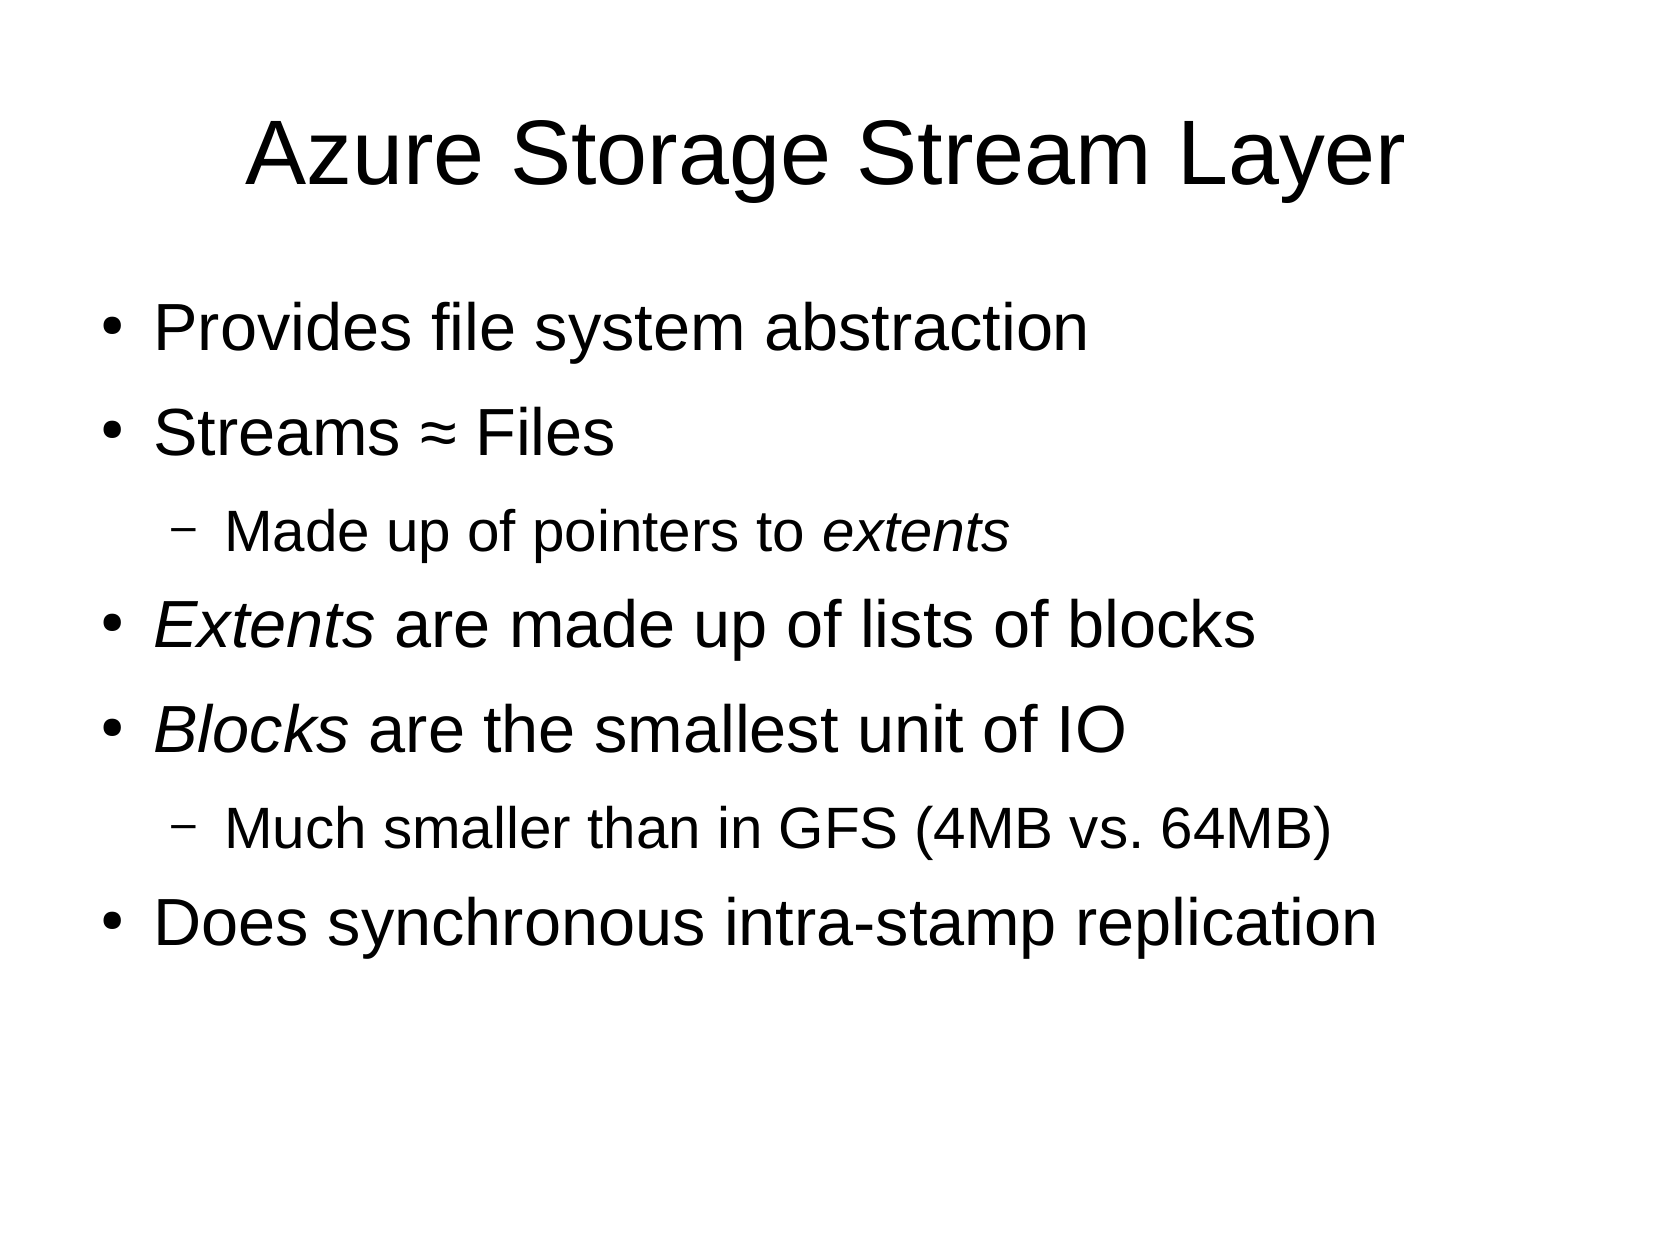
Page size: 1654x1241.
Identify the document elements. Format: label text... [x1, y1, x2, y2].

title Azure Storage Stream Layer [82, 49, 1571, 257]
list Provides file system abstraction Streams ≈ Files Made up of pointers to extents Extents are made up of lists of blocks Blocks are the smallest unit of IO Much smaller than in GFS (4MB vs. 64MB) Does synchronous intra-stamp replication [82, 290, 1538, 1010]
